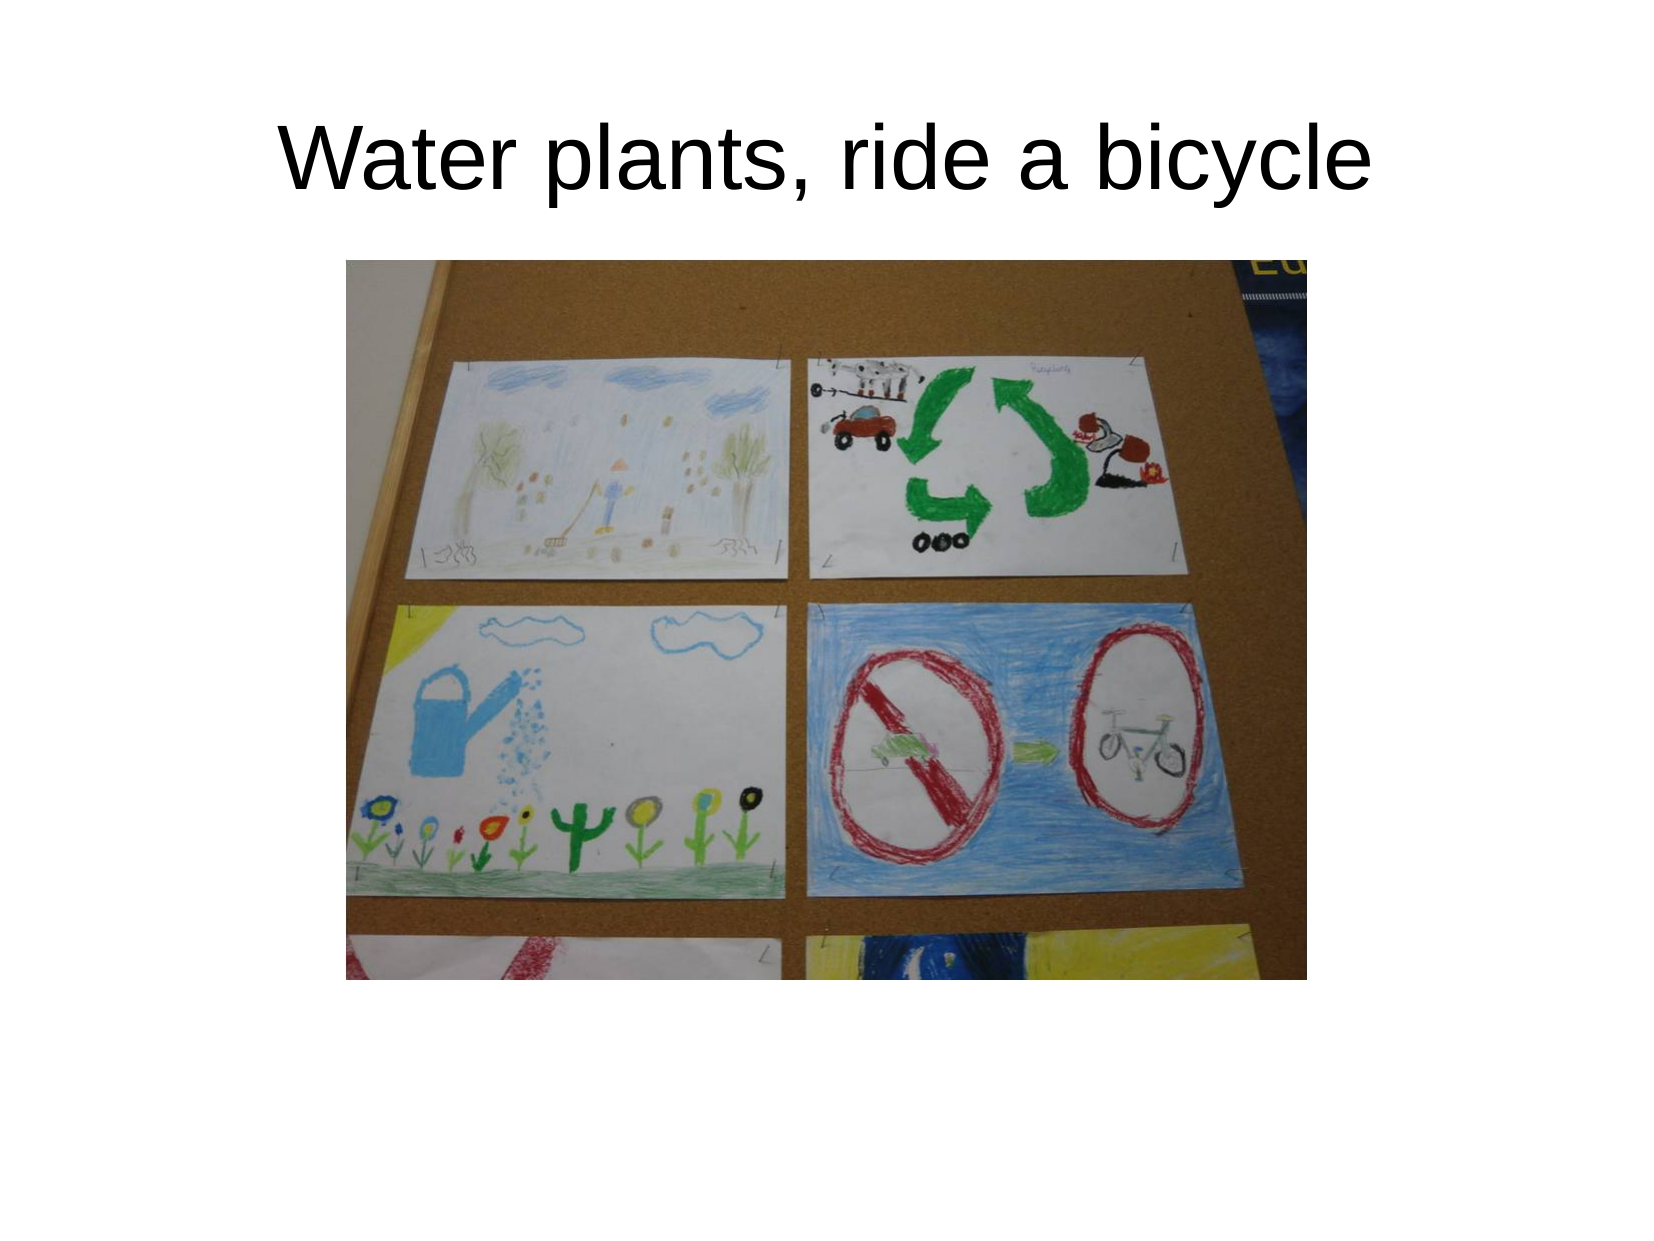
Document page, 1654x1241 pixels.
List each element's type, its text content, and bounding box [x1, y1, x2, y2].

title Water plants, ride a bicycle [82, 49, 1571, 257]
picture [345, 259, 1308, 981]
